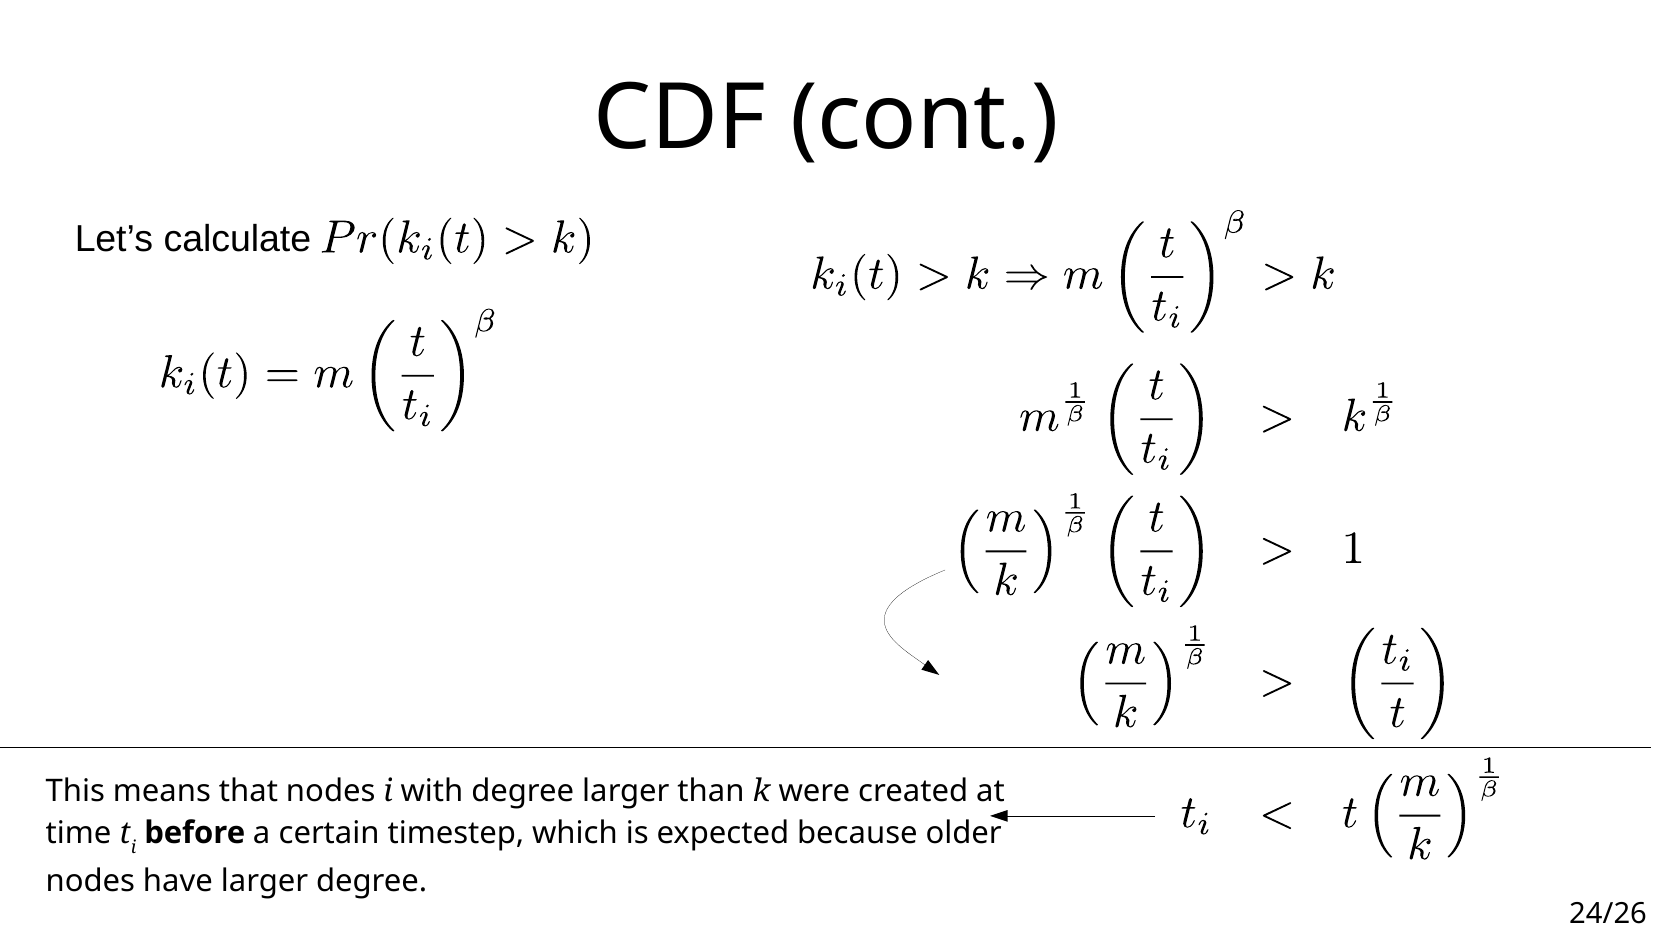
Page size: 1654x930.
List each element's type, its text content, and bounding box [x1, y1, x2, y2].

picture [158, 308, 497, 432]
picture [952, 363, 1499, 747]
list This means that nodes i with degree larger than k were created at time ti before a certain timestep, which is expected because older nodes have larger degree. [45, 767, 1006, 903]
picture [421, 215, 597, 266]
picture [810, 210, 1336, 333]
picture [952, 748, 1499, 860]
title CDF (cont.) [82, 1, 1571, 225]
text_box Let’s calculate [60, 209, 421, 309]
